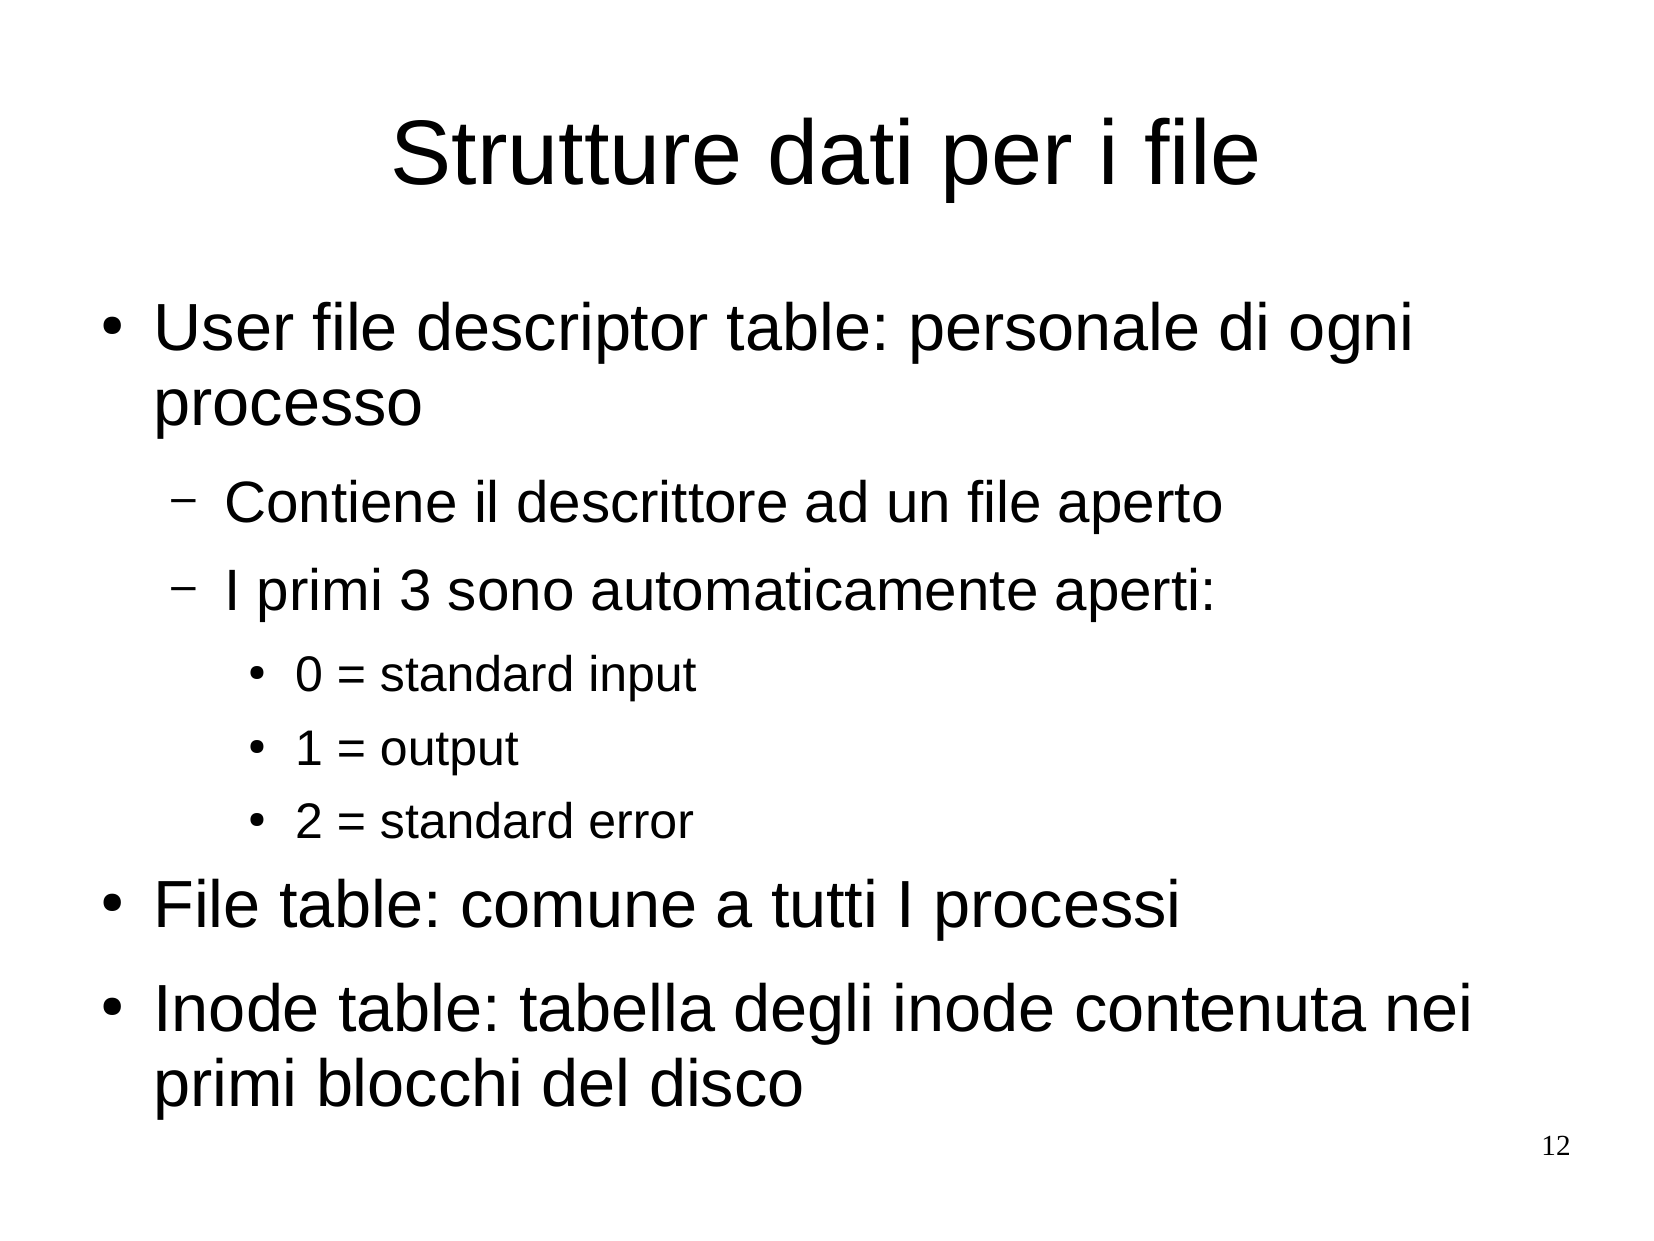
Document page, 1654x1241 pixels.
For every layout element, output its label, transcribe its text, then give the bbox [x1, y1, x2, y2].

title Strutture dati per i file [82, 49, 1571, 257]
list User file descriptor table: personale di ogni processo Contiene il descrittore ad un file aperto I primi 3 sono automaticamente aperti: 0 = standard input 1 = output 2 = standard error File table: comune a tutti I processi Inode table: tabella degli inode contenuta nei primi blocchi del disco [82, 290, 1538, 1156]
